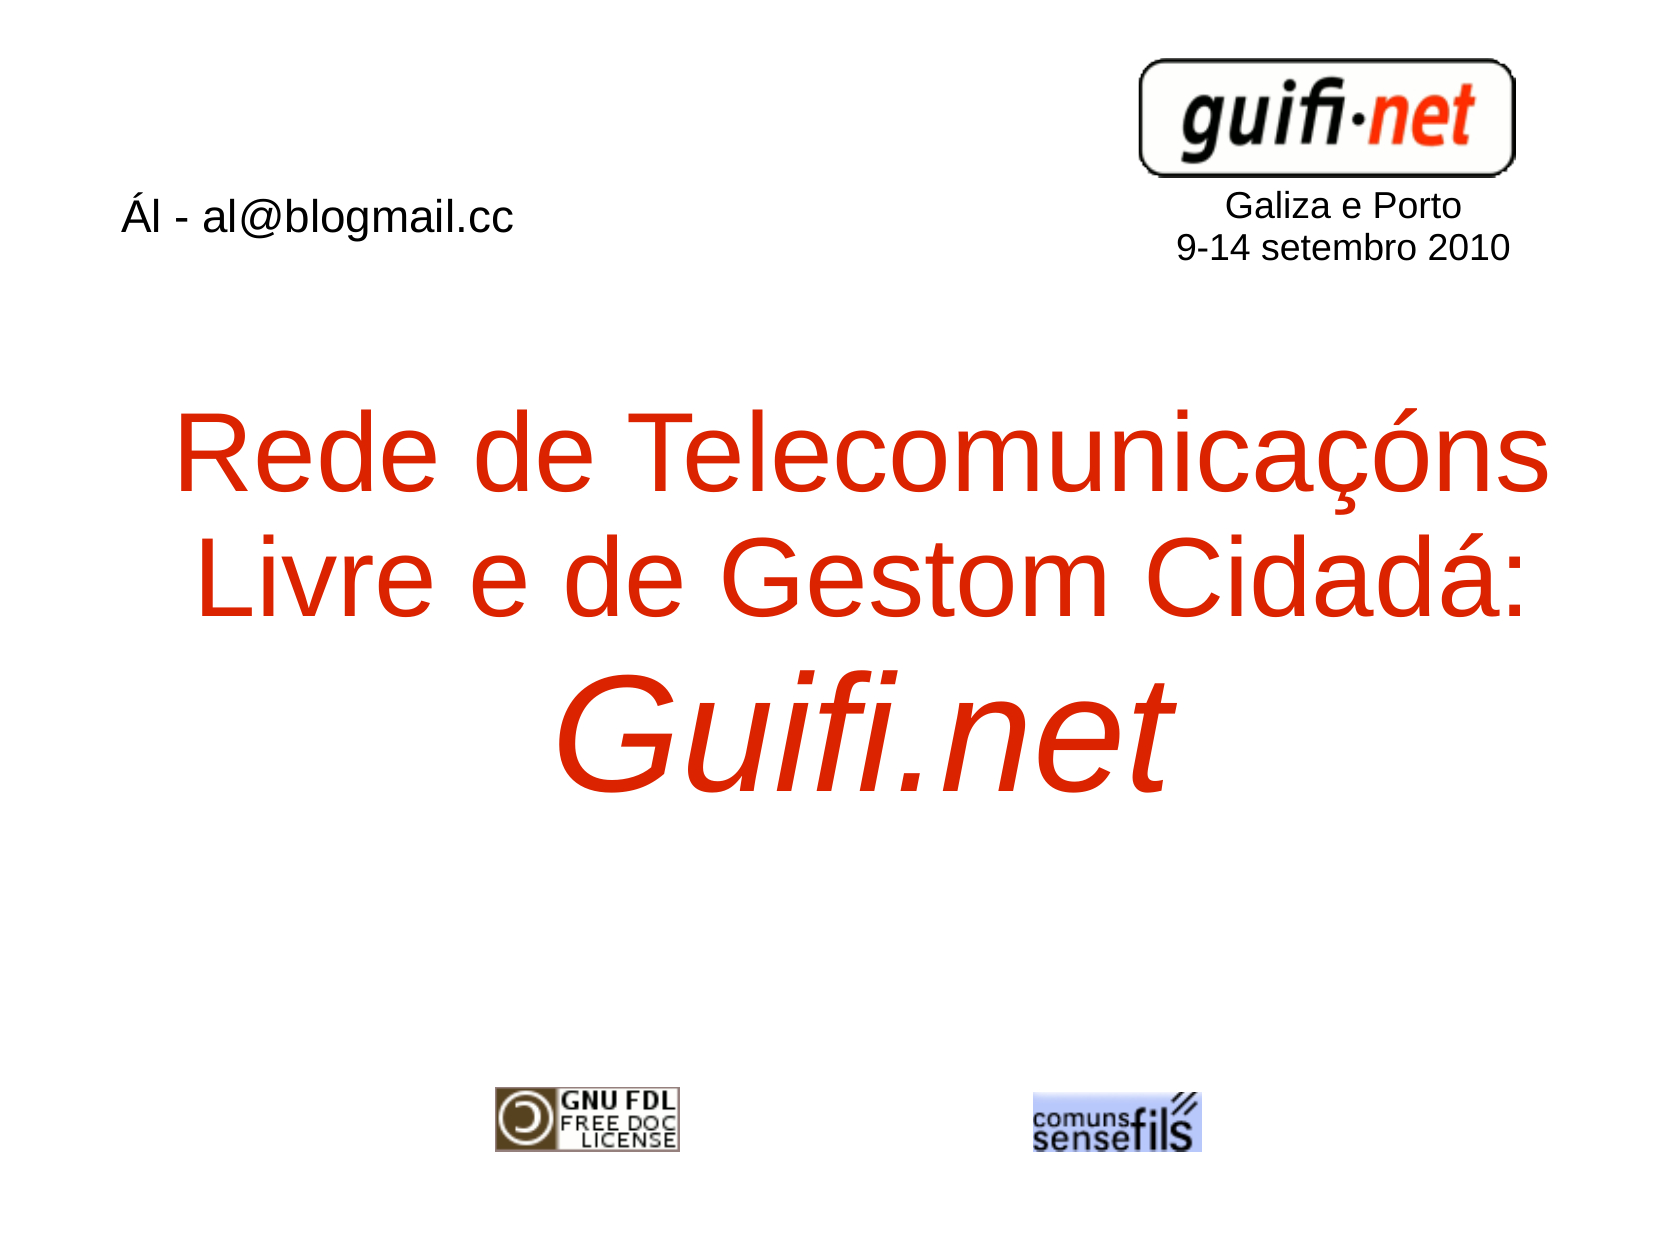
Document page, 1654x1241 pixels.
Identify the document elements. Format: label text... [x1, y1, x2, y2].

text_box Galiza e Porto 9-14 setembro 2010 [1033, 177, 1654, 276]
picture [495, 1087, 680, 1152]
picture [1033, 1092, 1202, 1152]
title Rede de Telecomunicaçóns Livre e de Gestom Cidadá: Guifi.net [118, 389, 1607, 827]
picture [1137, 58, 1516, 177]
text_box Ál - al@blogmail.cc [88, 183, 1033, 266]
